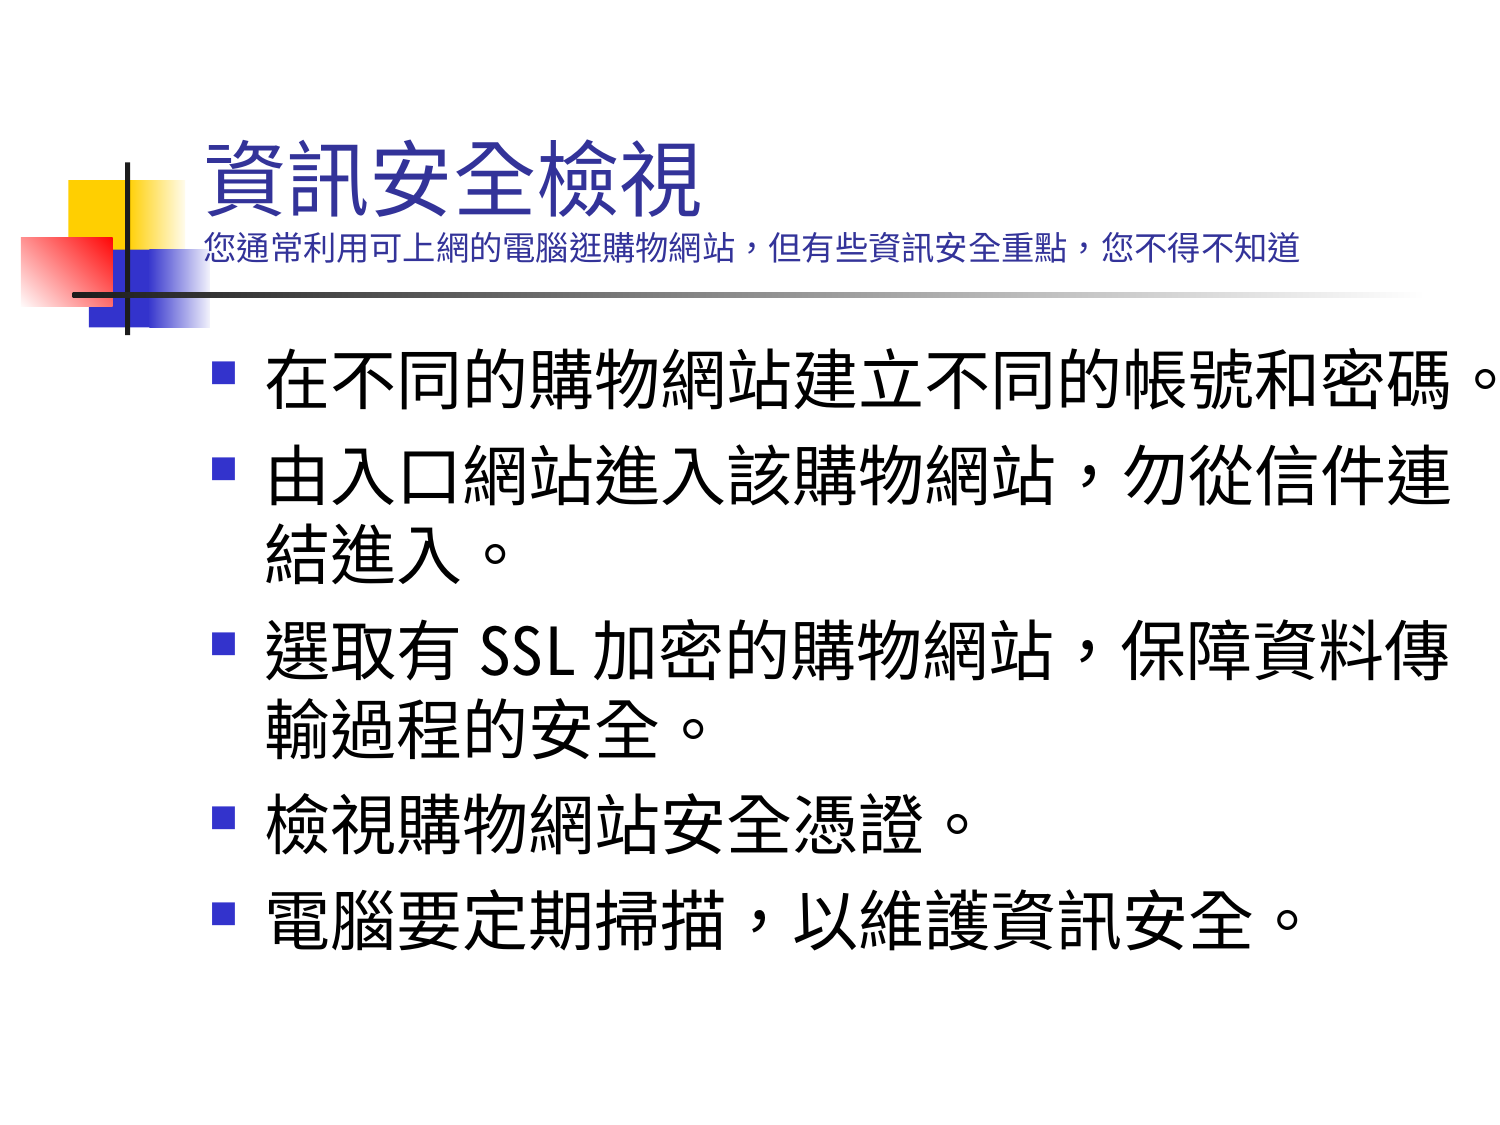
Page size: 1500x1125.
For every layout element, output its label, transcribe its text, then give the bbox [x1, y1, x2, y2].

list 在不同的購物網站建立不同的帳號和密碼。 由入口網站進入該購物網站，勿從信件連結進入。 選取有SSL加密的購物網站，保障資料傳輸過程的安全。 檢視購物網站安全憑證。 電腦要定期掃描，以維護資訊安全。 [193, 330, 1469, 1050]
title 資訊安全檢視 您通常利用可上網的電腦逛購物網站，但有些資訊安全重點，您不得不知道 [188, 35, 1468, 276]
